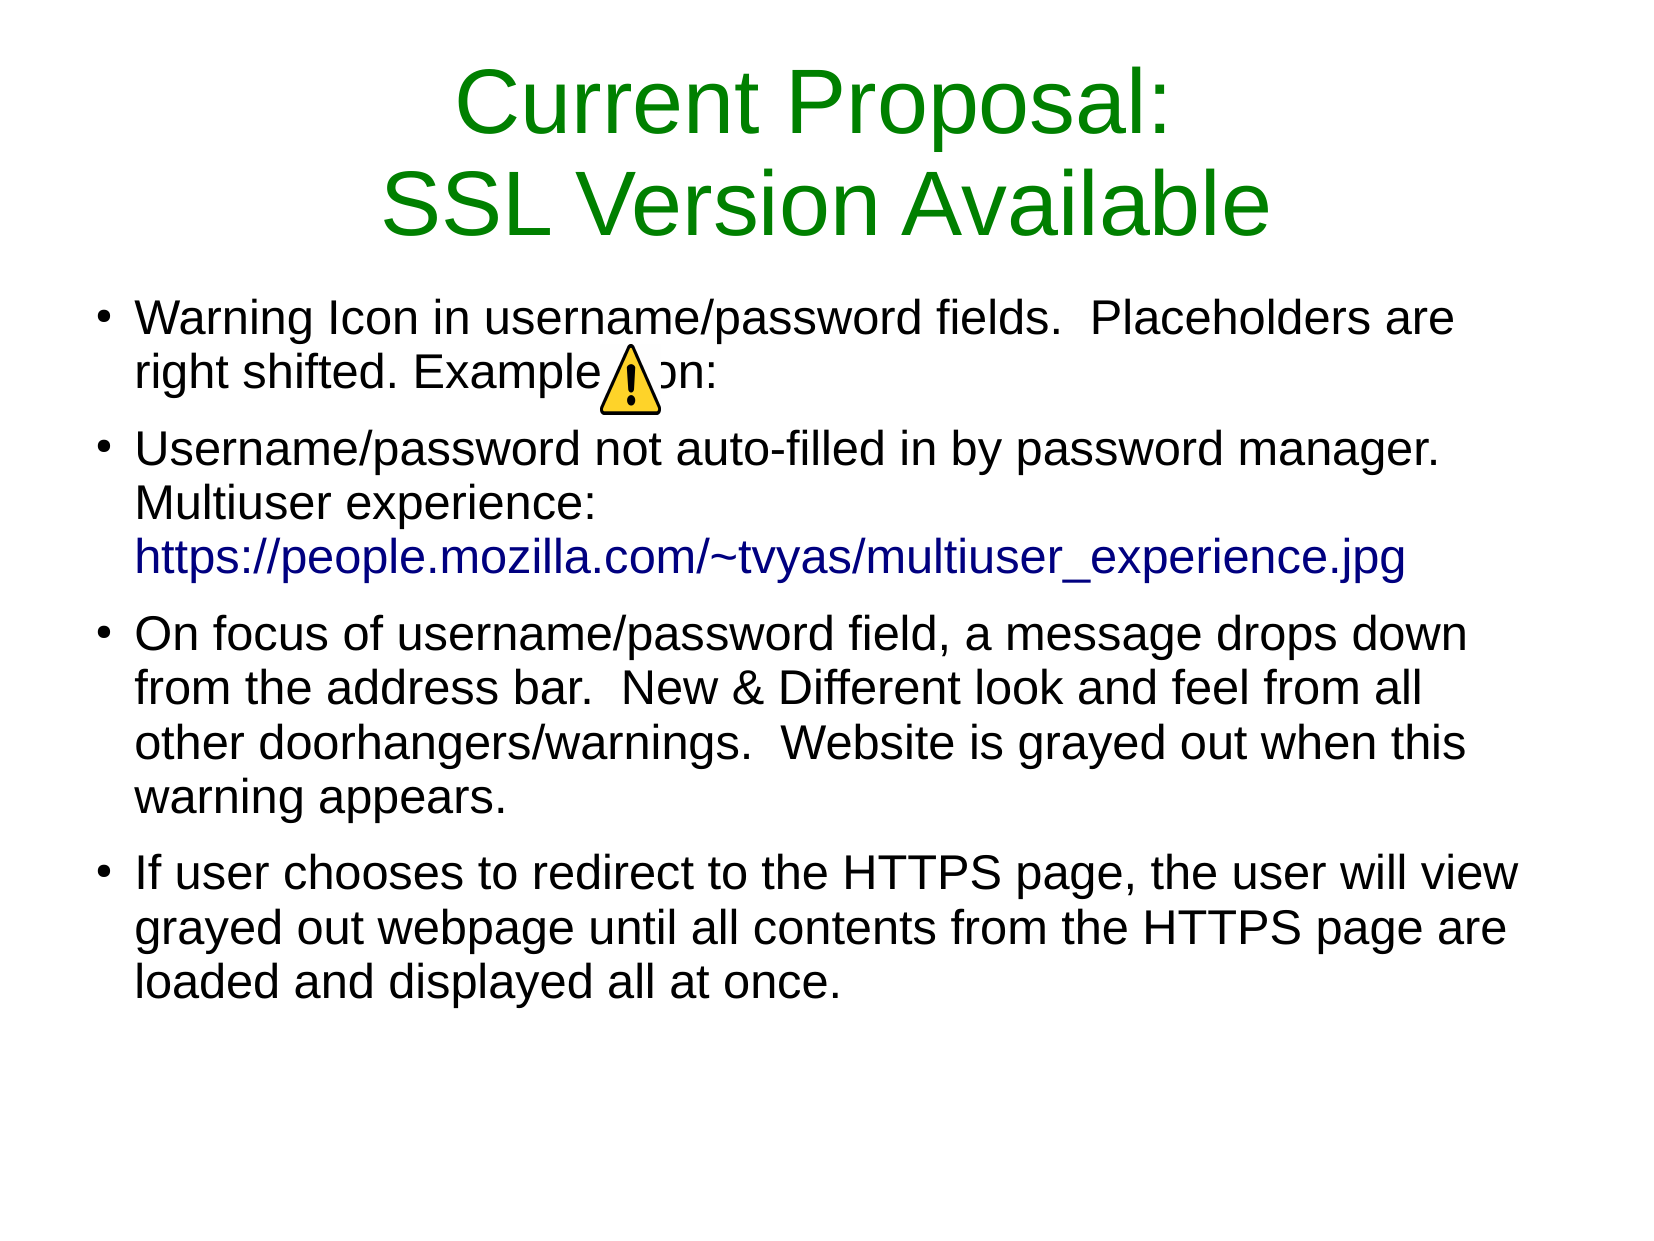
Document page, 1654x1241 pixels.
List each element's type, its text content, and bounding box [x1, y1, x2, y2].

title Current Proposal: SSL Version Available [82, 49, 1571, 257]
list Warning Icon in username/password fields. Placeholders are right shifted. Example icon: Username/password not auto-filled in by password manager. Multiuser experience: https://people.mozilla.com/~tvyas/multiuser_experience.jpg On focus of username/password field, a message drops down from the address bar. New & Different look and feel from all other doorhangers/warnings. Website is grayed out when this warning appears. If user chooses to redirect to the HTTPS page, the user will view grayed out webpage until all contents from the HTTPS page are loaded and displayed all at once. [82, 290, 1538, 1010]
picture [600, 344, 661, 415]
